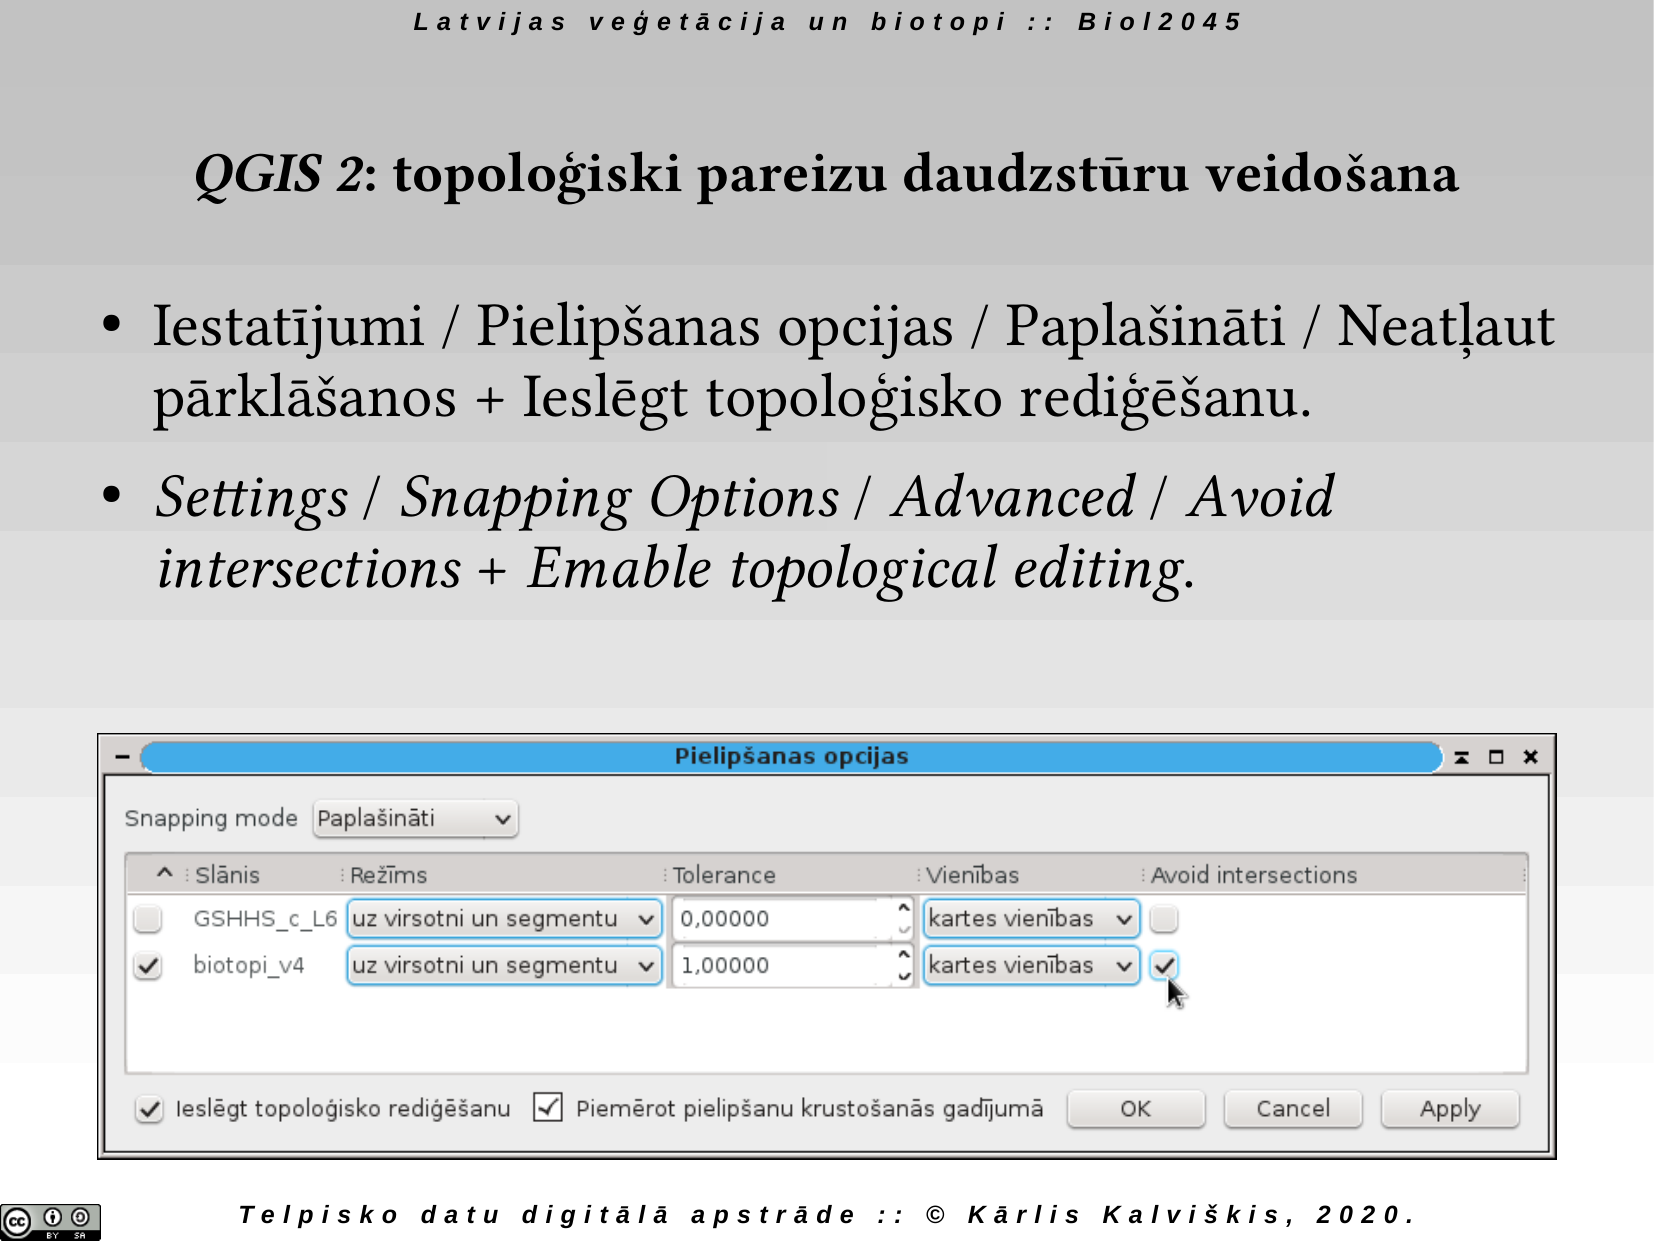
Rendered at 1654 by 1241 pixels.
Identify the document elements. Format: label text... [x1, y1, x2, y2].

title QGIS 2: topoloģiski pareizu daudzstūru veidošana [29, 49, 1625, 296]
picture [0, 0, 1654, 1241]
list Iestatījumi / Pielipšanas opcijas / Paplašināti / Neatļaut pārklāšanos + Ieslēgt topoloģisko rediģēšanu. Settings / Snapping Options / Advanced / Avoid intersections + Emable topological editing. [82, 289, 1571, 1113]
